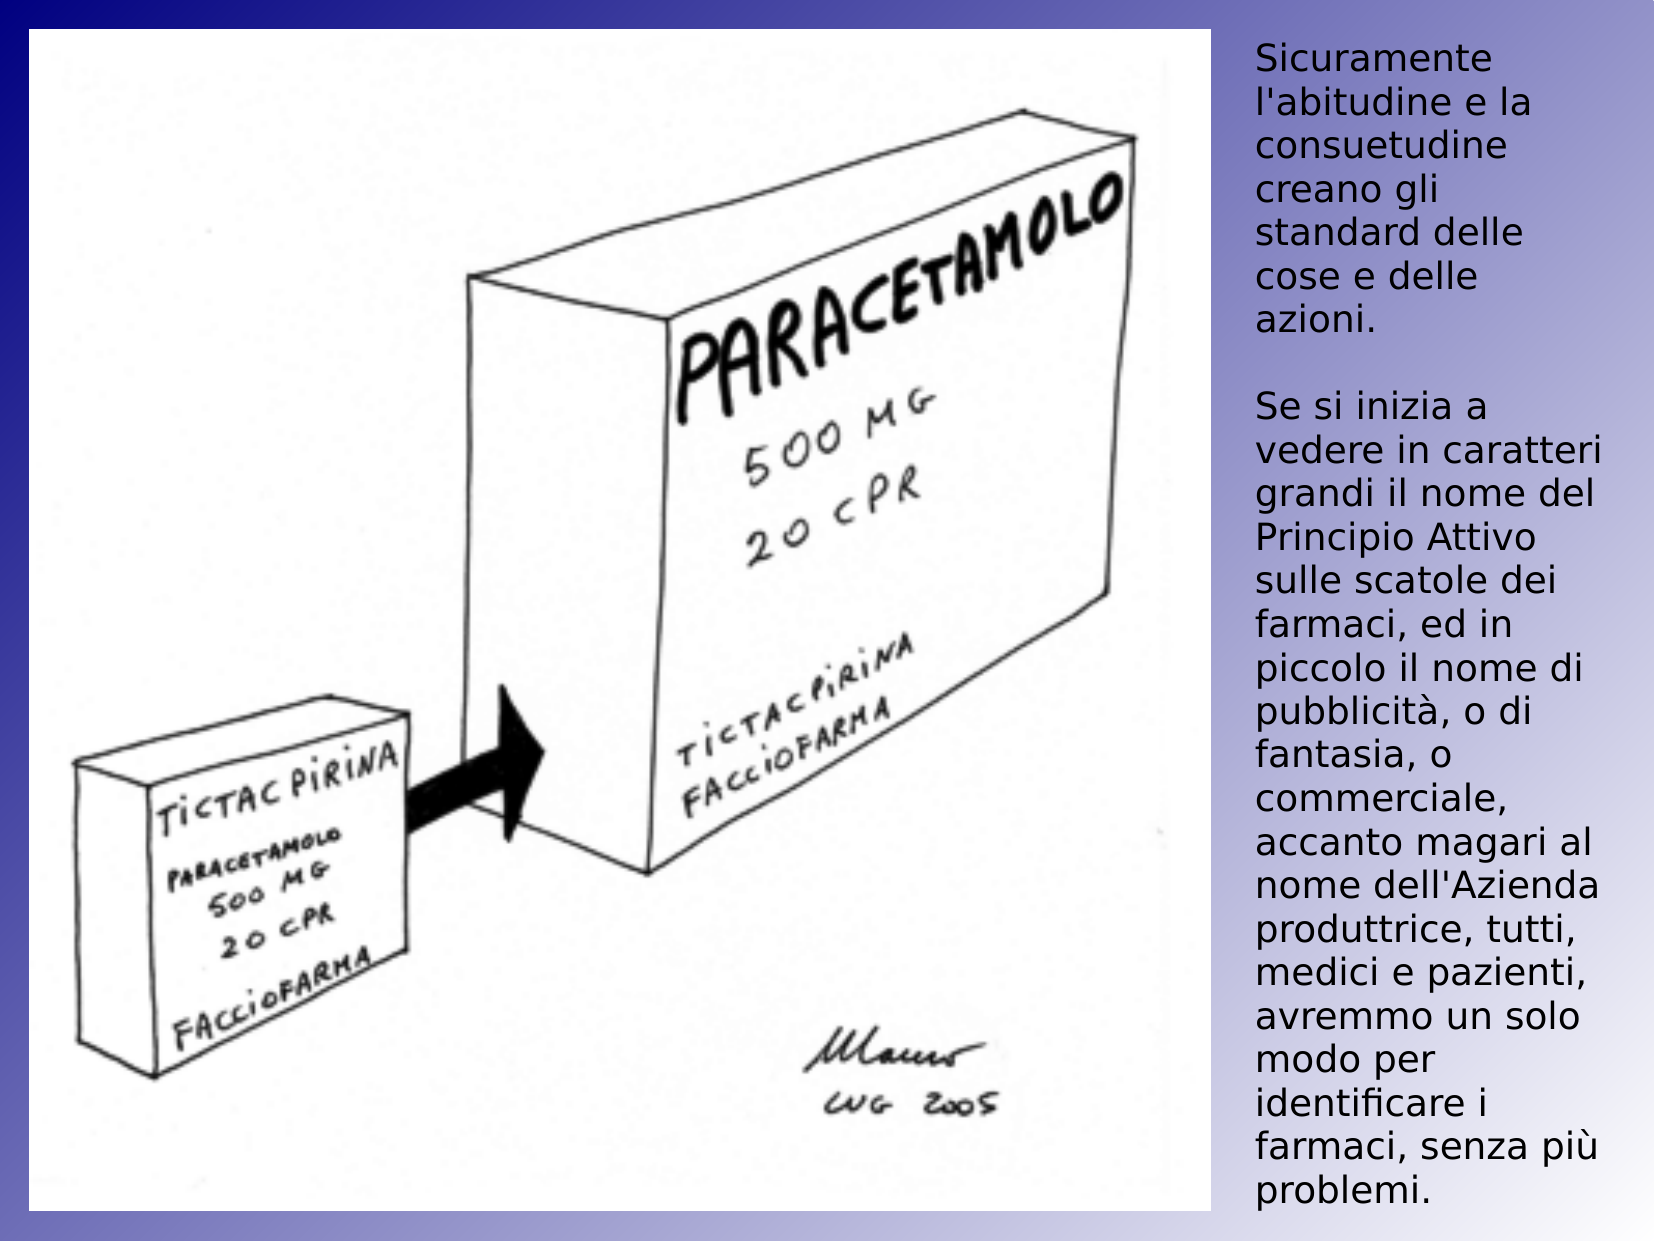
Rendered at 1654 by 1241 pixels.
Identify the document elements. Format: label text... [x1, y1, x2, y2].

text_box Sicuramente l'abitudine e la consuetudine creano gli standard delle cose e delle azioni. Se si inizia a vedere in caratteri grandi il nome del Principio Attivo sulle scatole dei farmaci, ed in piccolo il nome di pubblicità, o di fantasia, o commerciale, accanto magari al nome dell'Azienda produttrice, tutti, medici e pazienti, avremmo un solo modo per identificare i farmaci, senza più problemi. [1240, 29, 1625, 1211]
picture [29, 29, 1211, 1211]
